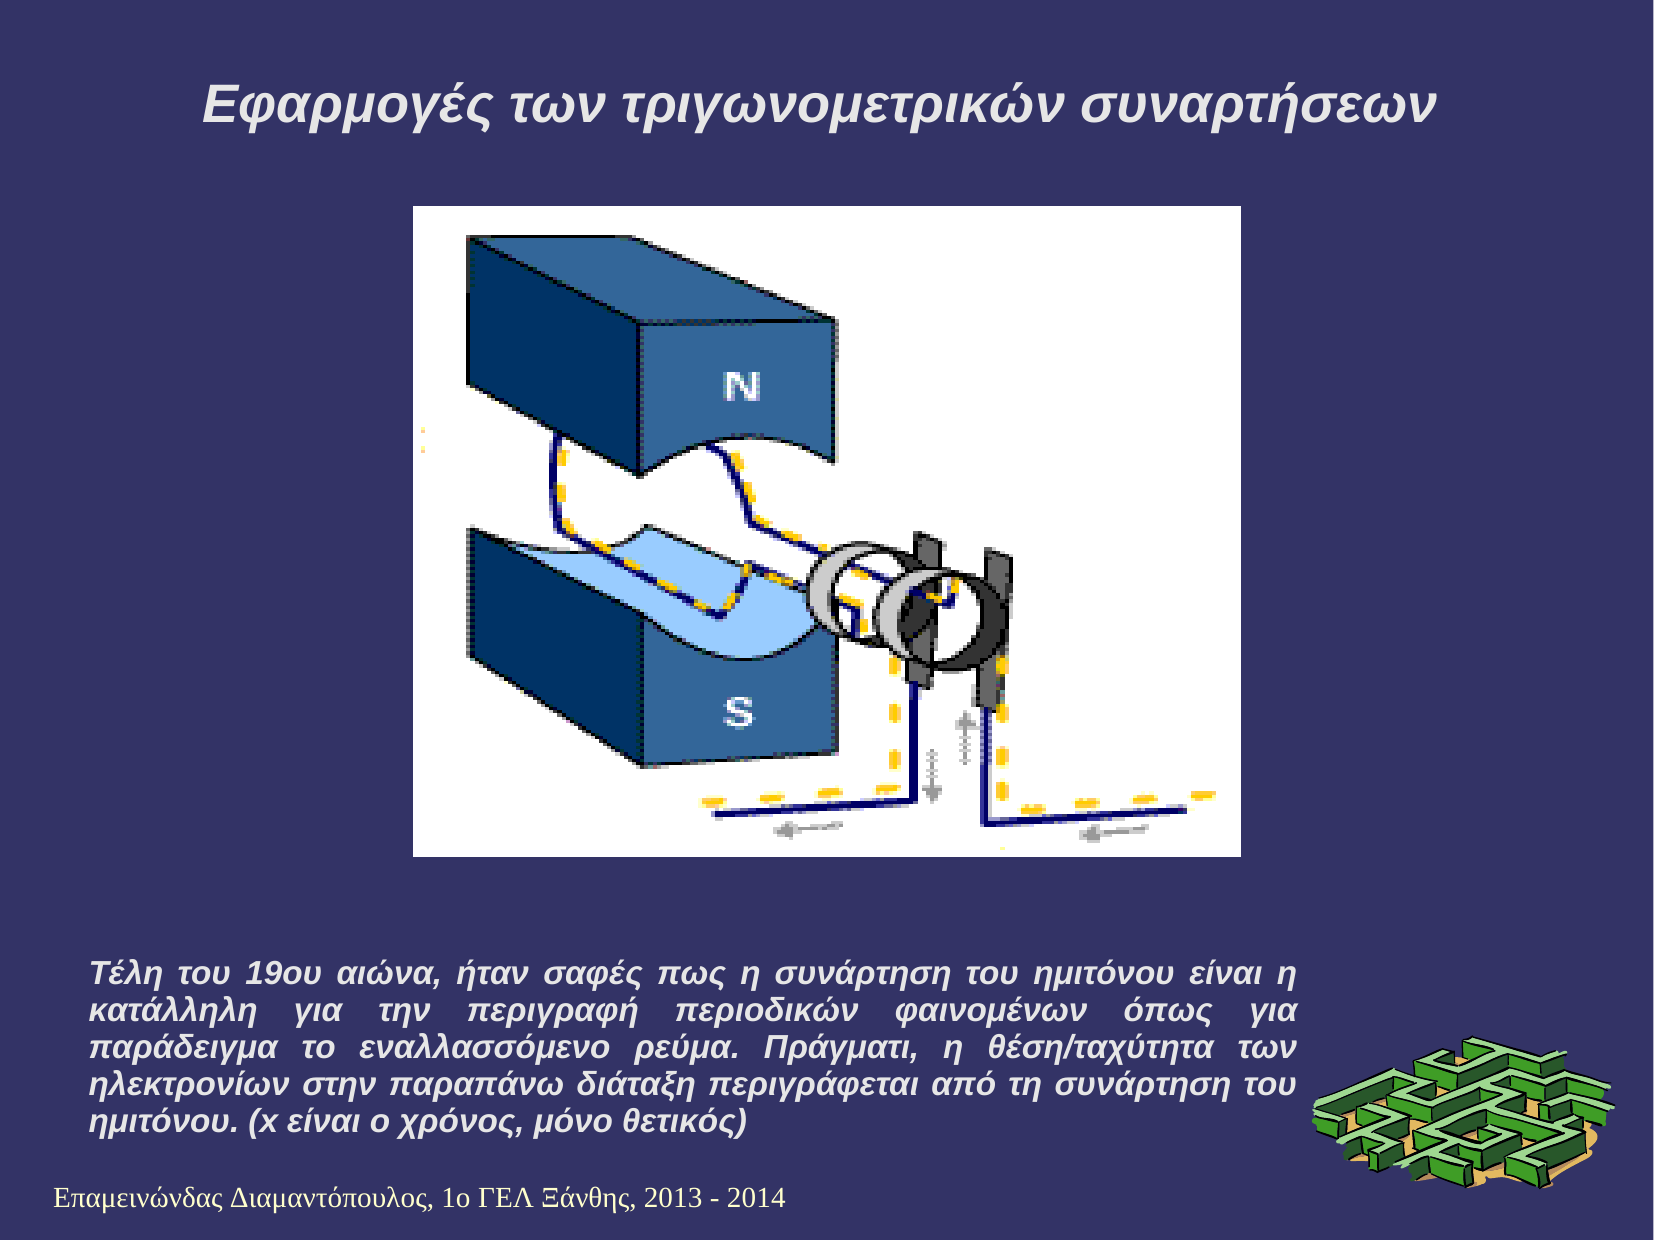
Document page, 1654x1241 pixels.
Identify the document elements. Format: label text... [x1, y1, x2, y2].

title Τέλη του 19ου αιώνα, ήταν σαφές πως η συνάρτηση του ημιτόνου είναι η κατάλληλη για την περιγραφή περιοδικών φαινομένων όπως για παράδειγμα το εναλλασσόμενο ρεύμα. Πράγματι, η θέση/ταχύτητα των ηλεκτρονίων στην παραπάνω διάταξη περιγράφεται από τη συνάρτηση του ημιτόνου. (x είναι ο χρόνος, μόνο θετικός) [88, 954, 1300, 1140]
picture [413, 206, 1241, 857]
title Εφαρμογές των τριγωνομετρικών συναρτήσεων [76, 29, 1565, 179]
